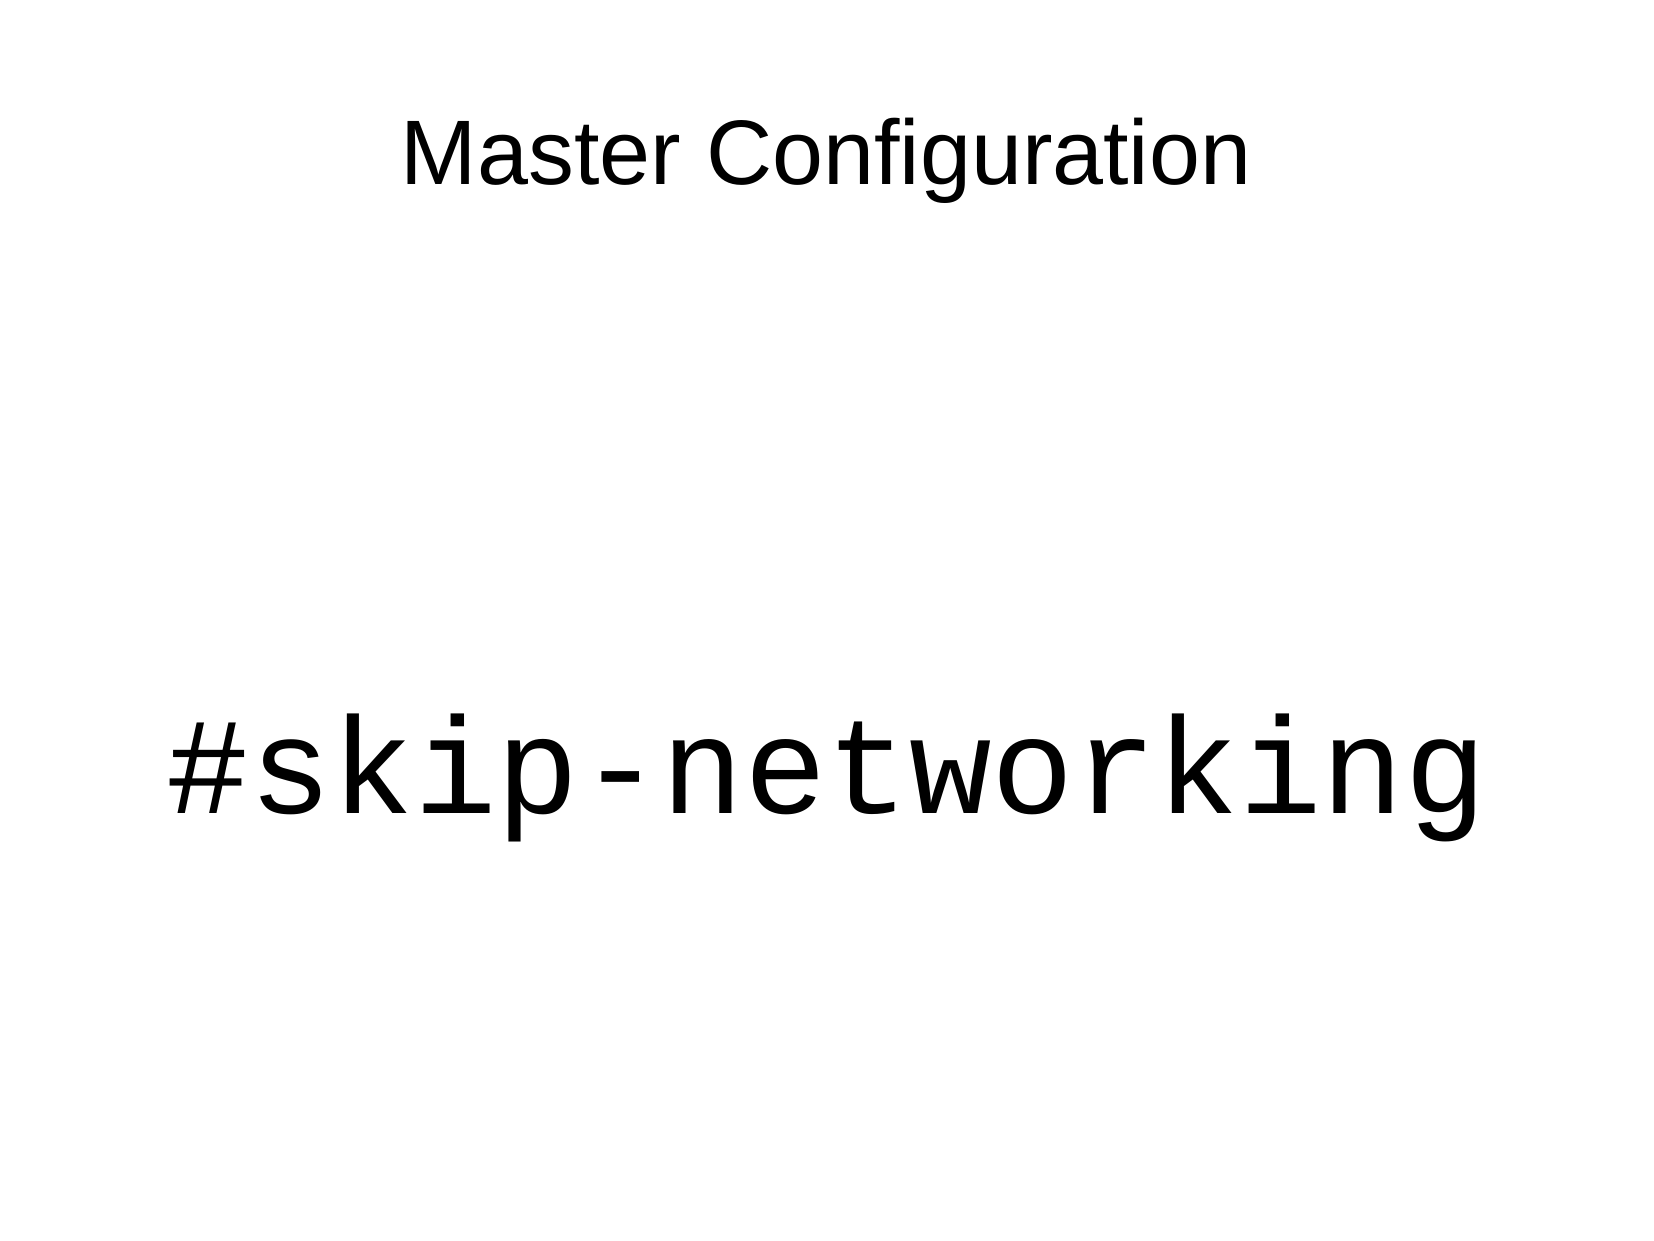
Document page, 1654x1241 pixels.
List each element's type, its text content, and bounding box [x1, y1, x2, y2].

subtitle #skip-networking [82, 290, 1571, 1109]
title Master Configuration [82, 49, 1571, 257]
